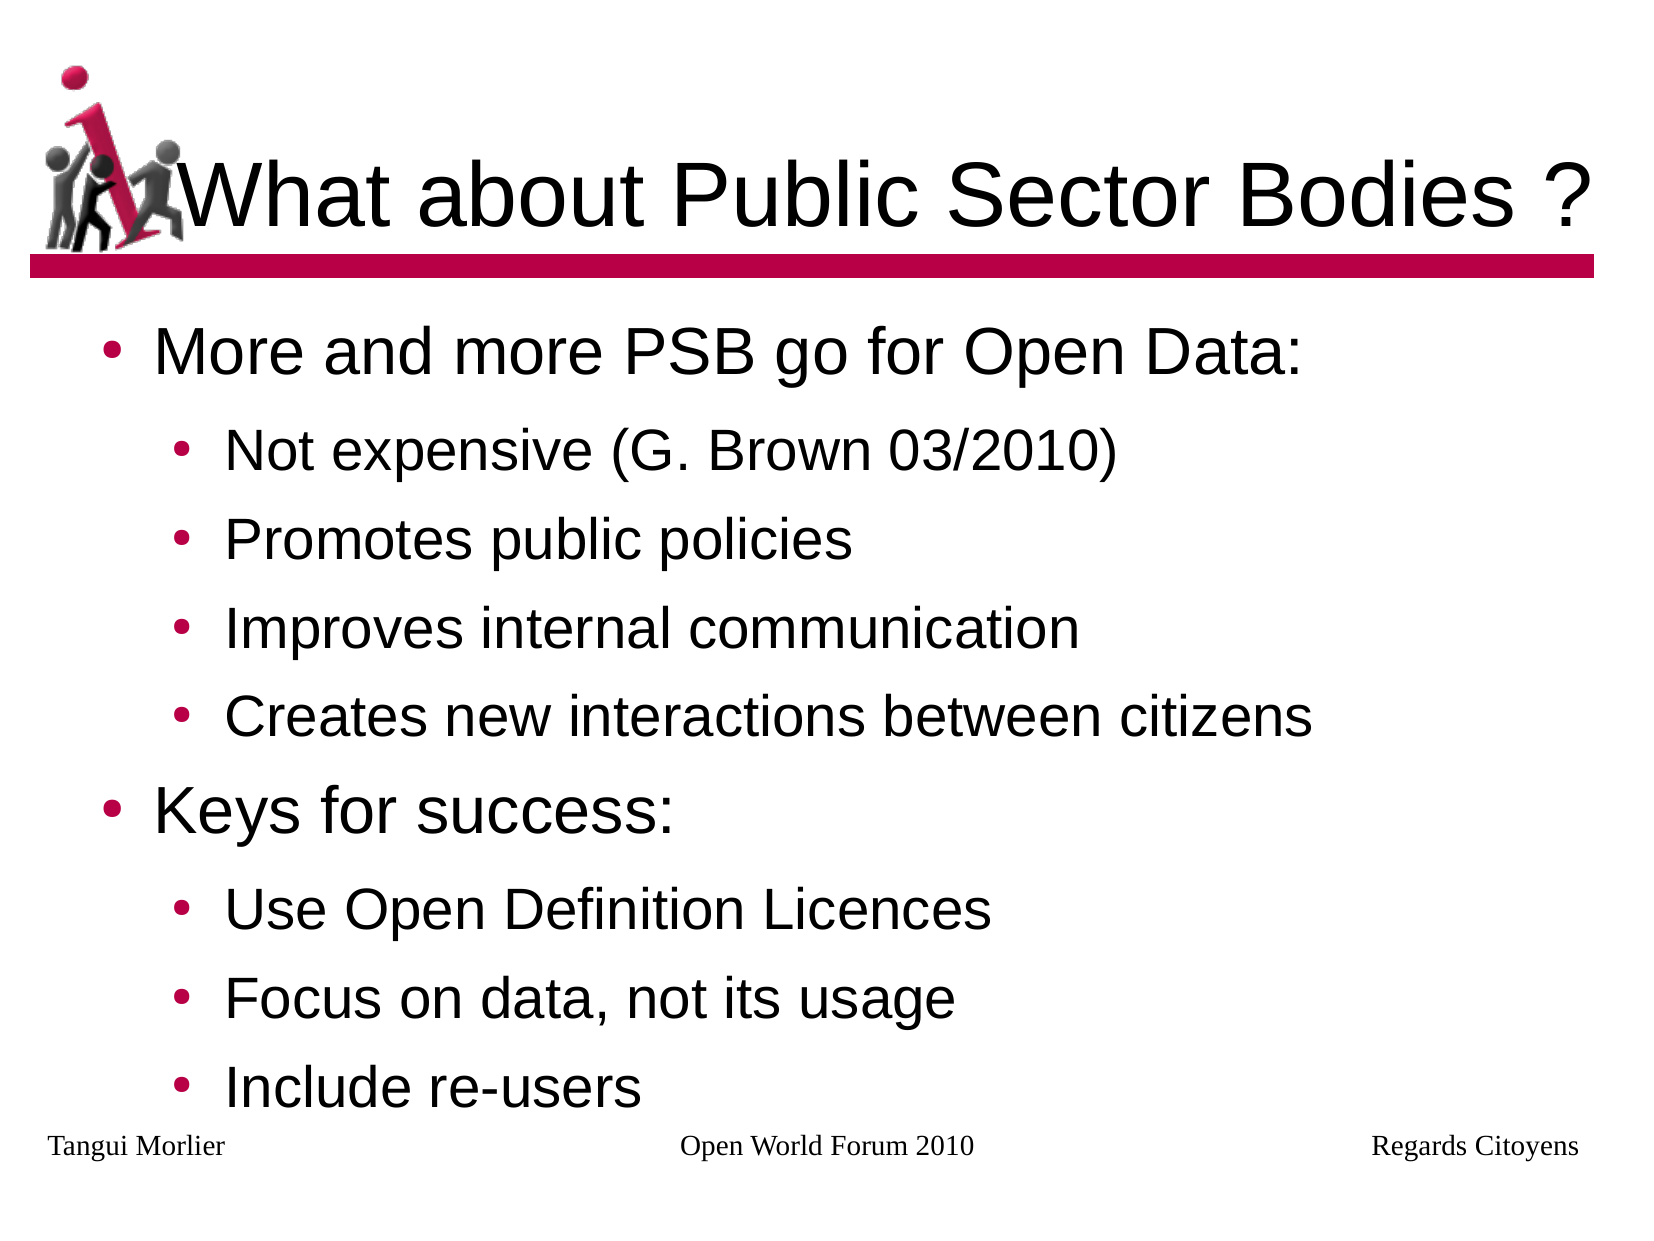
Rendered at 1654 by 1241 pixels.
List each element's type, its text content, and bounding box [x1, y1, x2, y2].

title What about Public Sector Bodies ? [141, 90, 1630, 298]
picture [29, 60, 210, 254]
list More and more PSB go for Open Data: Not expensive (G. Brown 03/2010) Promotes public policies Improves internal communication Creates new interactions between citizens Keys for success: Use Open Definition Licences Focus on data, not its usage Include re-users [82, 313, 1571, 1133]
